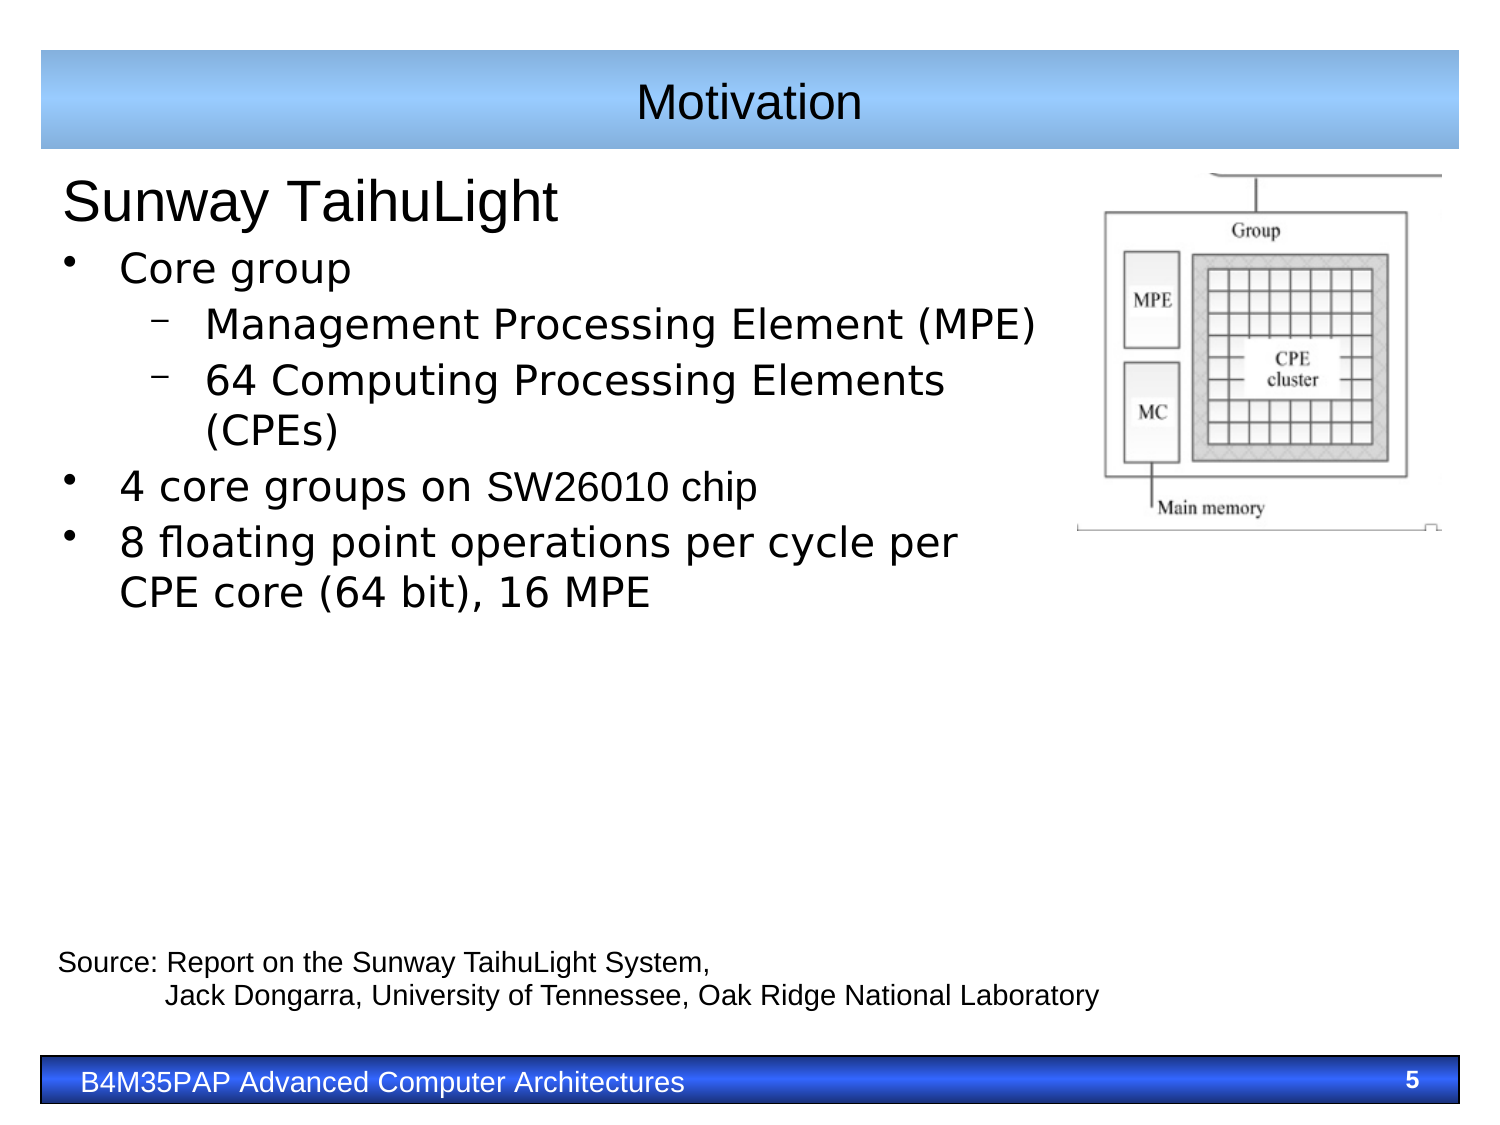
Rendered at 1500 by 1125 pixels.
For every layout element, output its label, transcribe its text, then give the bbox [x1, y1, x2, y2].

text_box Source: Report on the Sunway TaihuLight System, Jack Dongarra, University of Tennessee, Oak Ridge National Laboratory [42, 938, 1116, 1020]
list Sunway TaihuLight Core group Management Processing Element (MPE) 64 Computing Processing Elements (CPEs) 4 core groups on SW26010 chip 8 floating point operations per cycle per CPE core (64 bit), 16 MPE [47, 155, 1067, 798]
title Motivation [41, 50, 1459, 149]
picture [1077, 173, 1442, 531]
